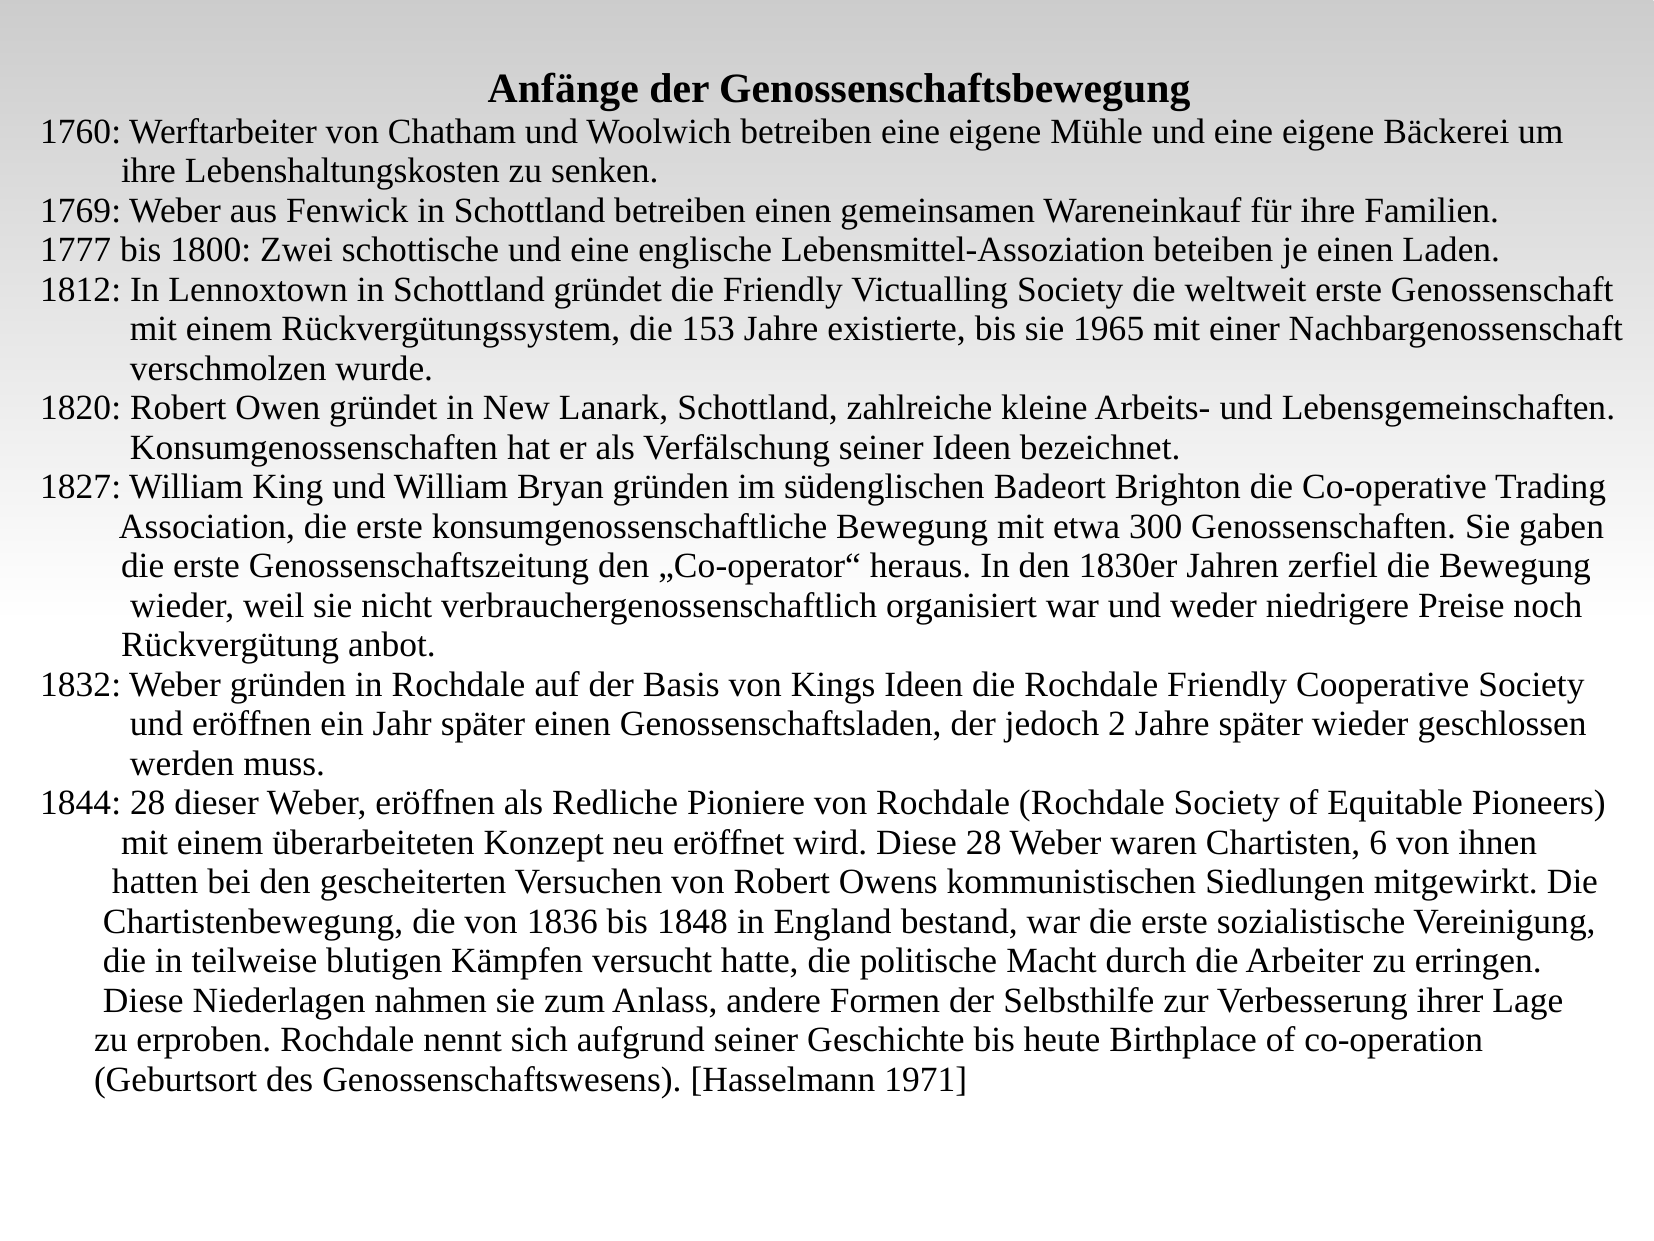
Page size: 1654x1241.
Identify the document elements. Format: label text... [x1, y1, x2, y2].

text_box Anfänge der Genossenschaftsbewegung 1760: Werftarbeiter von Chatham und Woolwich betreiben eine eigene Mühle und eine eigene Bäckerei um ihre Lebenshaltungskosten zu senken. 1769: Weber aus Fenwick in Schottland betreiben einen gemeinsamen Wareneinkauf für ihre Familien. 1777 bis 1800: Zwei schottische und eine englische Lebensmittel-Assoziation beteiben je einen Laden. 1812: In Lennoxtown in Schottland gründet die Friendly Victualling Society die weltweit erste Genossenschaft mit einem Rückvergütungssystem, die 153 Jahre existierte, bis sie 1965 mit einer Nachbargenossenschaft verschmolzen wurde. 1820: Robert Owen gründet in New Lanark, Schottland, zahlreiche kleine Arbeits- und Lebensgemeinschaften. Konsumgenossenschaften hat er als Verfälschung seiner Ideen bezeichnet. 1827: William King und William Bryan gründen im südenglischen Badeort Brighton die Co-operative Trading Association, die erste konsumgenossenschaftliche Bewegung mit etwa 300 Genossenschaften. Sie gaben die erste Genossenschaftszeitung den „Co-operator“ heraus. In den 1830er Jahren zerfiel die Bewegung wieder, weil sie nicht verbrauchergenossenschaftlich organisiert war und weder niedrigere Preise noch Rückvergütung anbot. 1832: Weber gründen in Rochdale auf der Basis von Kings Ideen die Rochdale Friendly Cooperative Society und eröffnen ein Jahr später einen Genossenschaftsladen, der jedoch 2 Jahre später wieder geschlossen werden muss. 1844: 28 dieser Weber, eröffnen als Redliche Pioniere von Rochdale (Rochdale Society of Equitable Pioneers) mit einem überarbeiteten Konzept neu eröffnet wird. Diese 28 Weber waren Chartisten, 6 von ihnen hatten bei den gescheiterten Versuchen von Robert Owens kommunistischen Siedlungen mitgewirkt. Die Chartistenbewegung, die von 1836 bis 1848 in England bestand, war die erste sozialistische Vereinigung, die in teilweise blutigen Kämpfen versucht hatte, die politische Macht durch die Arbeiter zu erringen. Diese Niederlagen nahmen sie zum Anlass, andere Formen der Selbsthilfe zur Verbesserung ihrer Lage zu erproben. Rochdale nennt sich aufgrund seiner Geschichte bis heute Birthplace of co-operation (Geburtsort des Genossenschaftswesens). [Hasselmann 1971] [25, 57, 1654, 1193]
